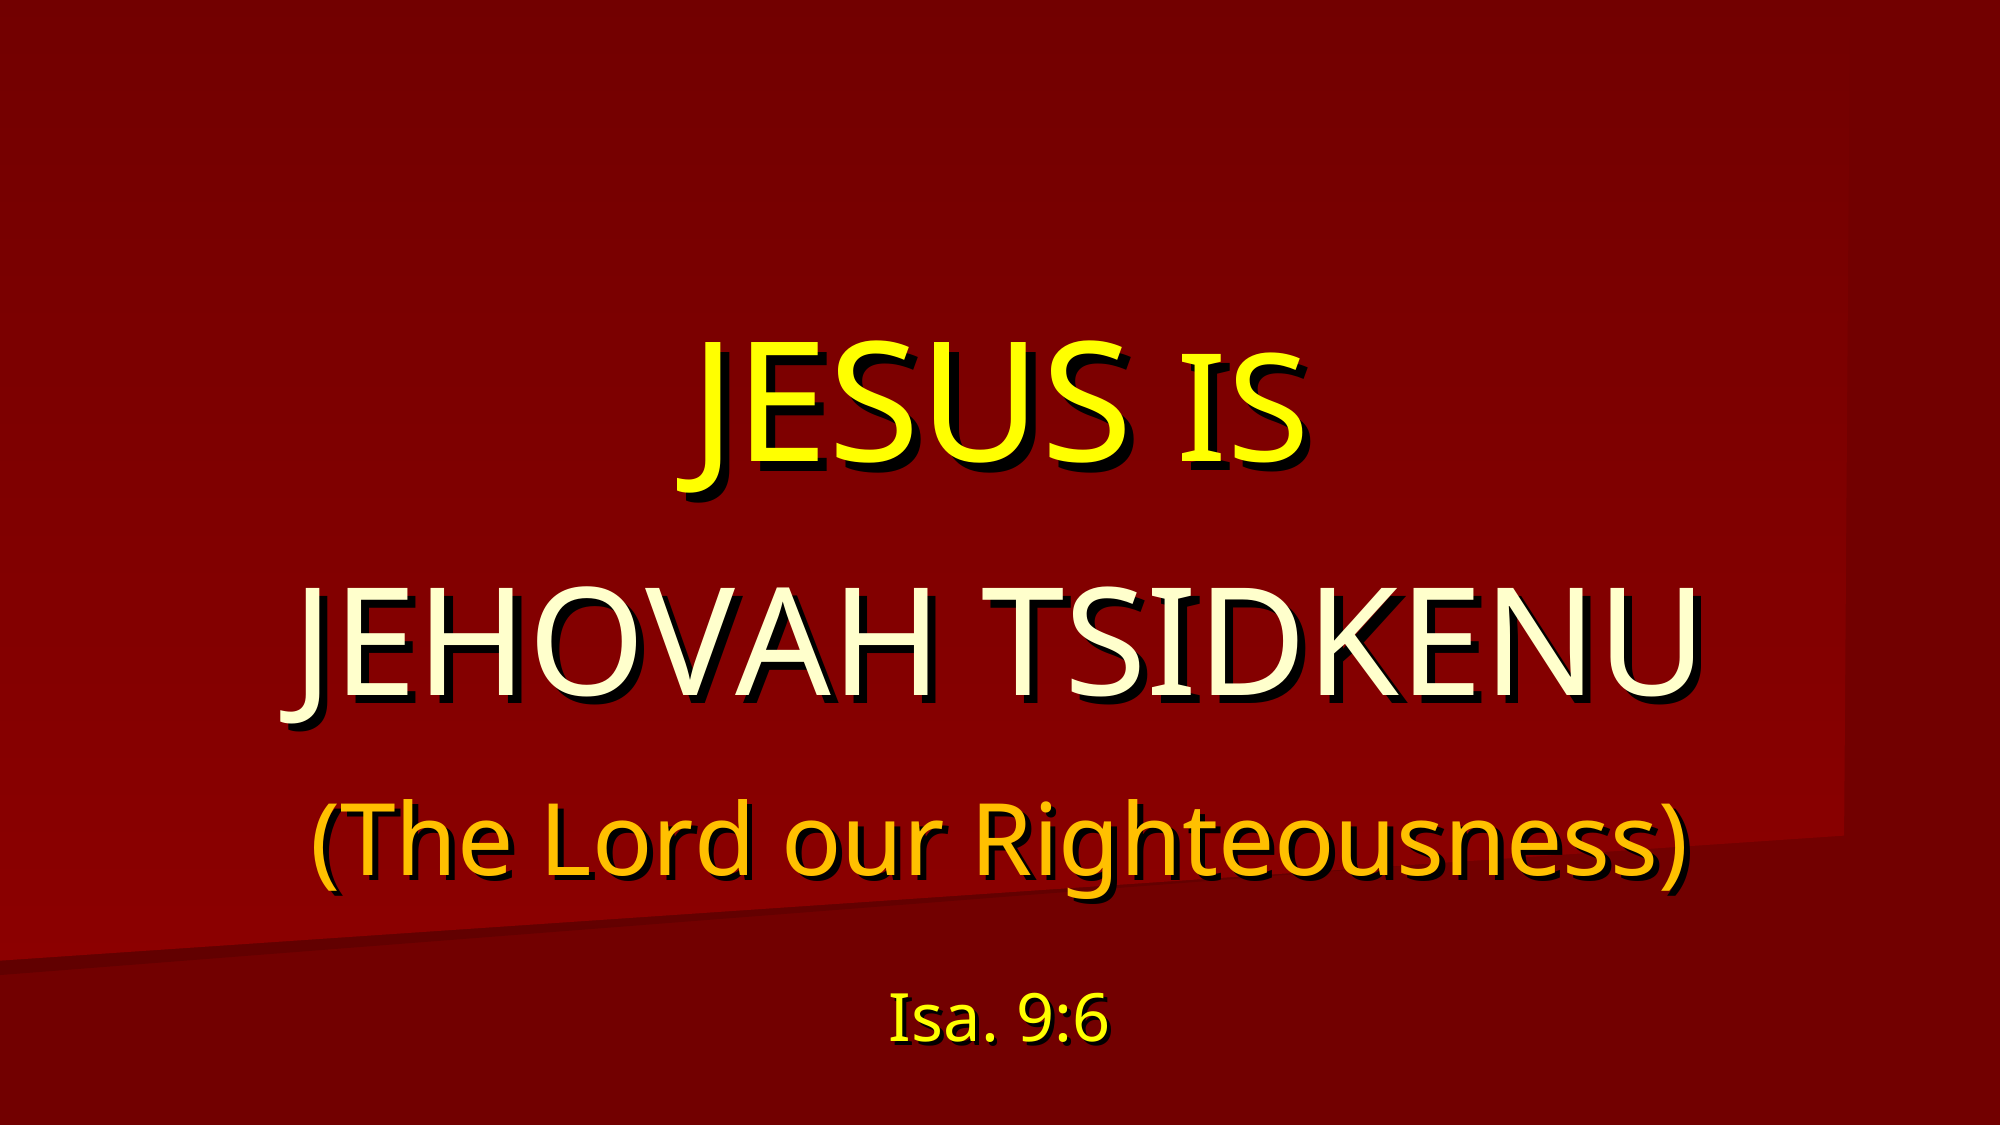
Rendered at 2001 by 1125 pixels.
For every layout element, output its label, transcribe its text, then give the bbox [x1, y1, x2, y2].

title JESUS IS JEHOVAH TSIDKENU (The Lord our Righteousness) Isa. 9:6 [249, 11, 1750, 1125]
